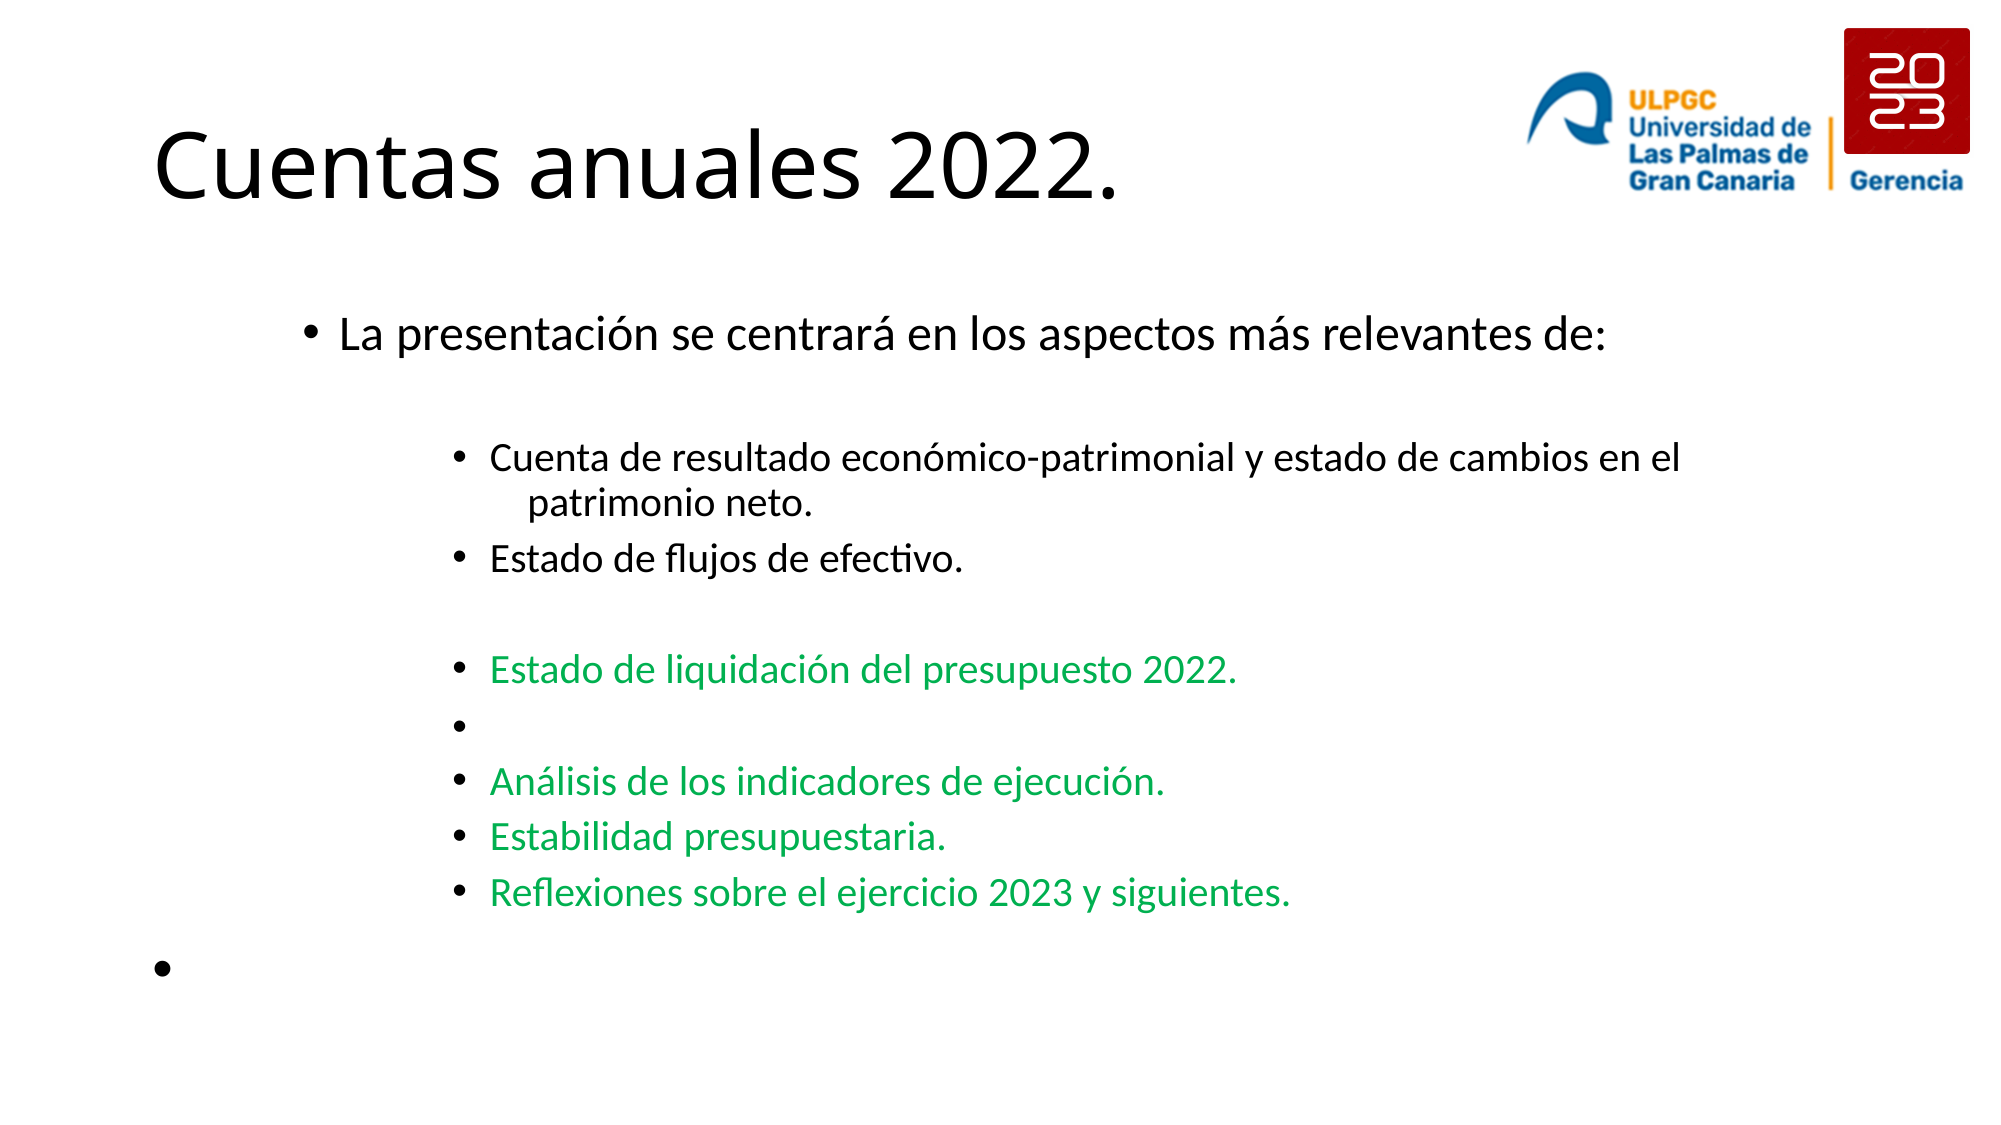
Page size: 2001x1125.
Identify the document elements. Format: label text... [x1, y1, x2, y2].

list La presentación se centrará en los aspectos más relevantes de: Cuenta de resultado económico-patrimonial y estado de cambios en el patrimonio neto. Estado de flujos de efectivo. Estado de liquidación del presupuesto 2022. Análisis de los indicadores de ejecución. Estabilidad presupuestaria. Reflexiones sobre el ejercicio 2023 y siguientes. [137, 299, 1863, 1014]
title Cuentas anuales 2022. [137, 59, 1863, 278]
picture [1493, 24, 2000, 232]
